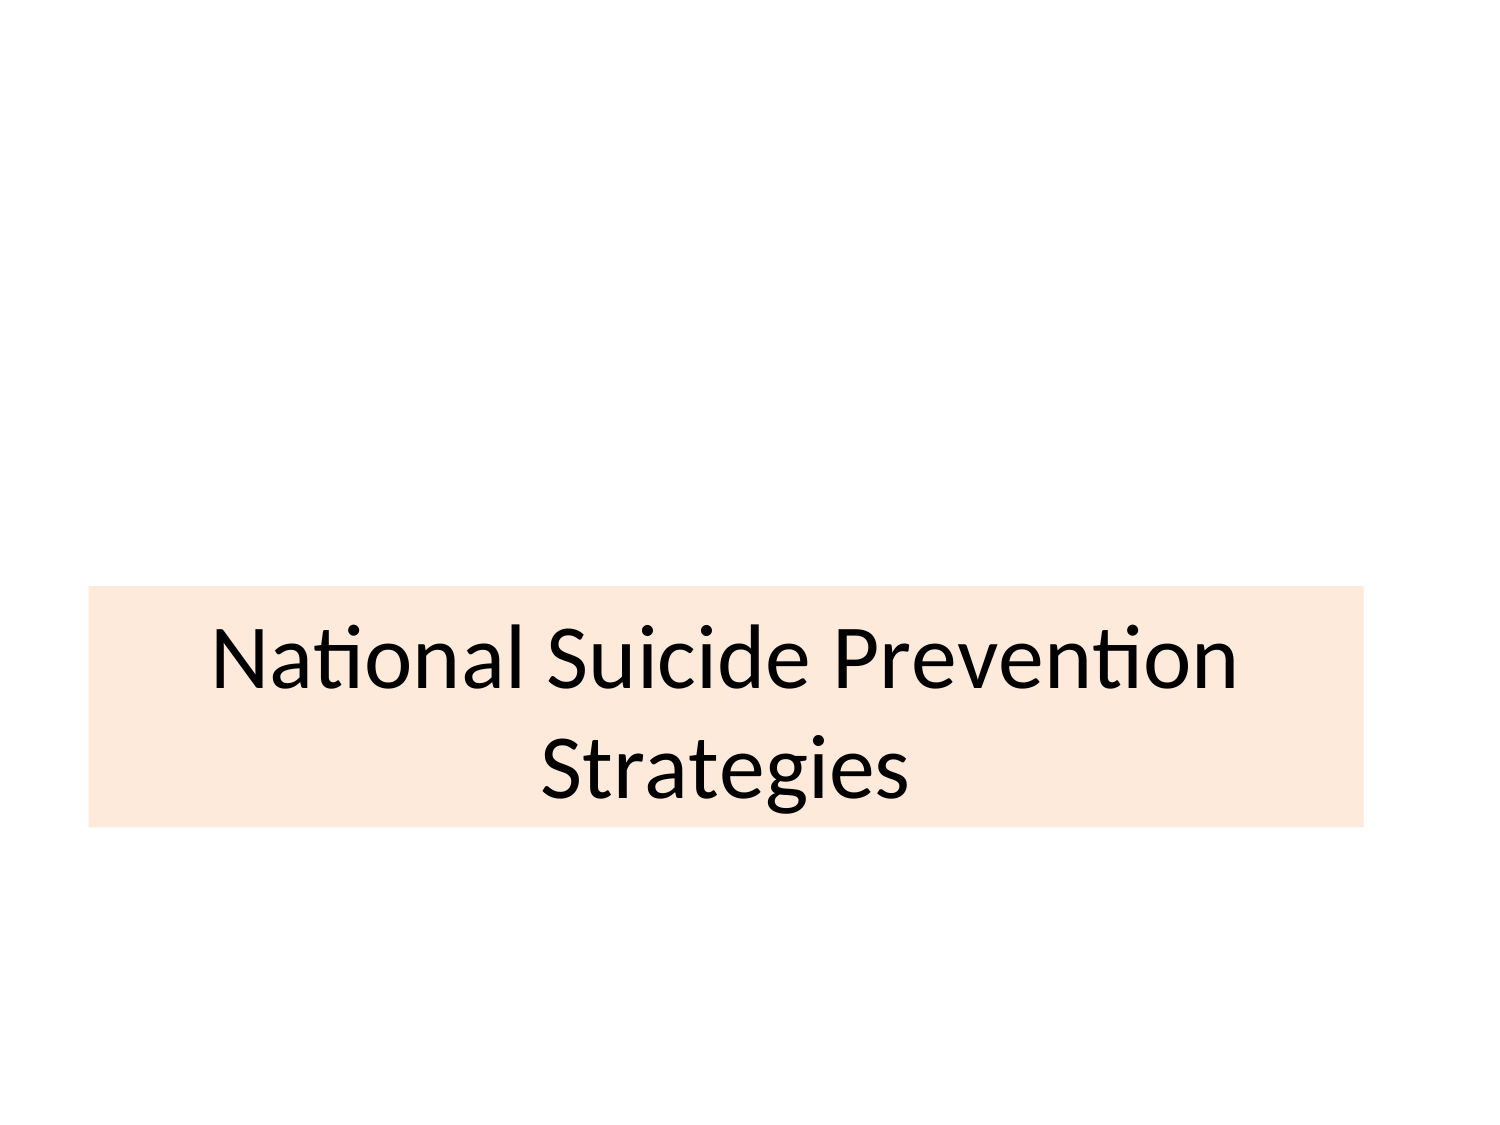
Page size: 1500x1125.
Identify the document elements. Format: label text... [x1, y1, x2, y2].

title National Suicide Prevention Strategies [88, 586, 1364, 828]
